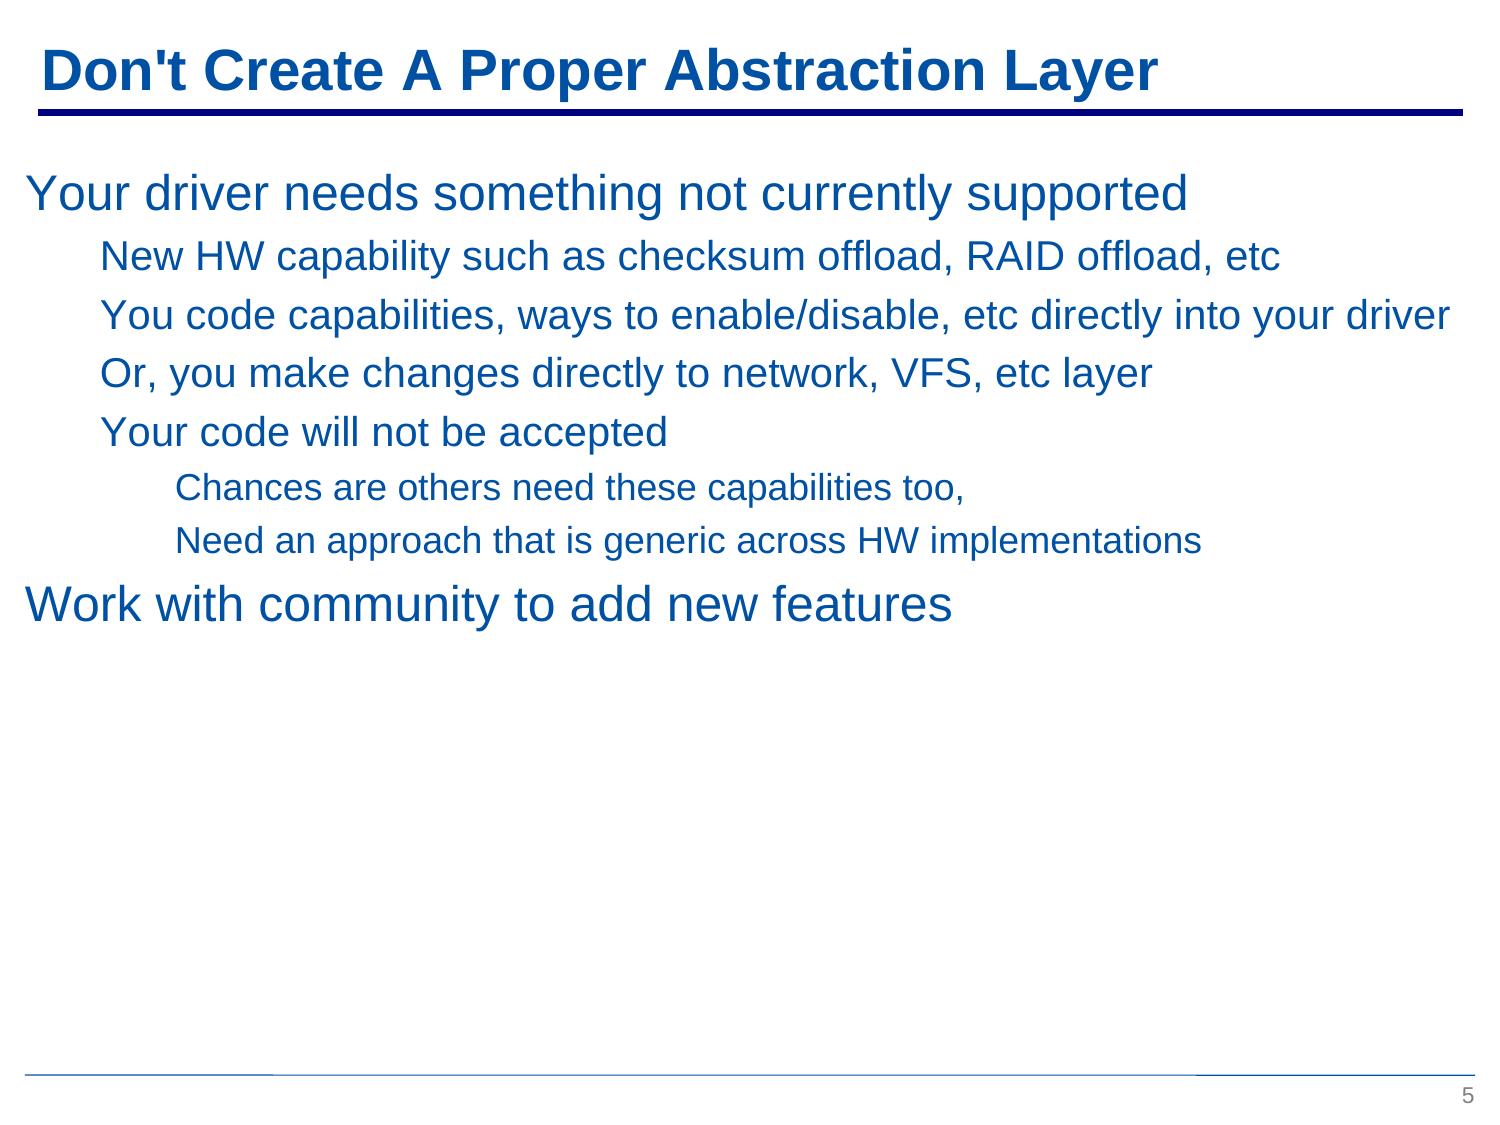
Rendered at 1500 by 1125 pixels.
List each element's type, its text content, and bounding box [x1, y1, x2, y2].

list Your driver needs something not currently supported New HW capability such as checksum offload, RAID offload, etc You code capabilities, ways to enable/disable, etc directly into your driver Or, you make changes directly to network, VFS, etc layer Your code will not be accepted Chances are others need these capabilities too, Need an approach that is generic across HW implementations Work with community to add new features [24, 162, 1475, 1023]
title Don't Create A Proper Abstraction Layer [24, 19, 1463, 118]
